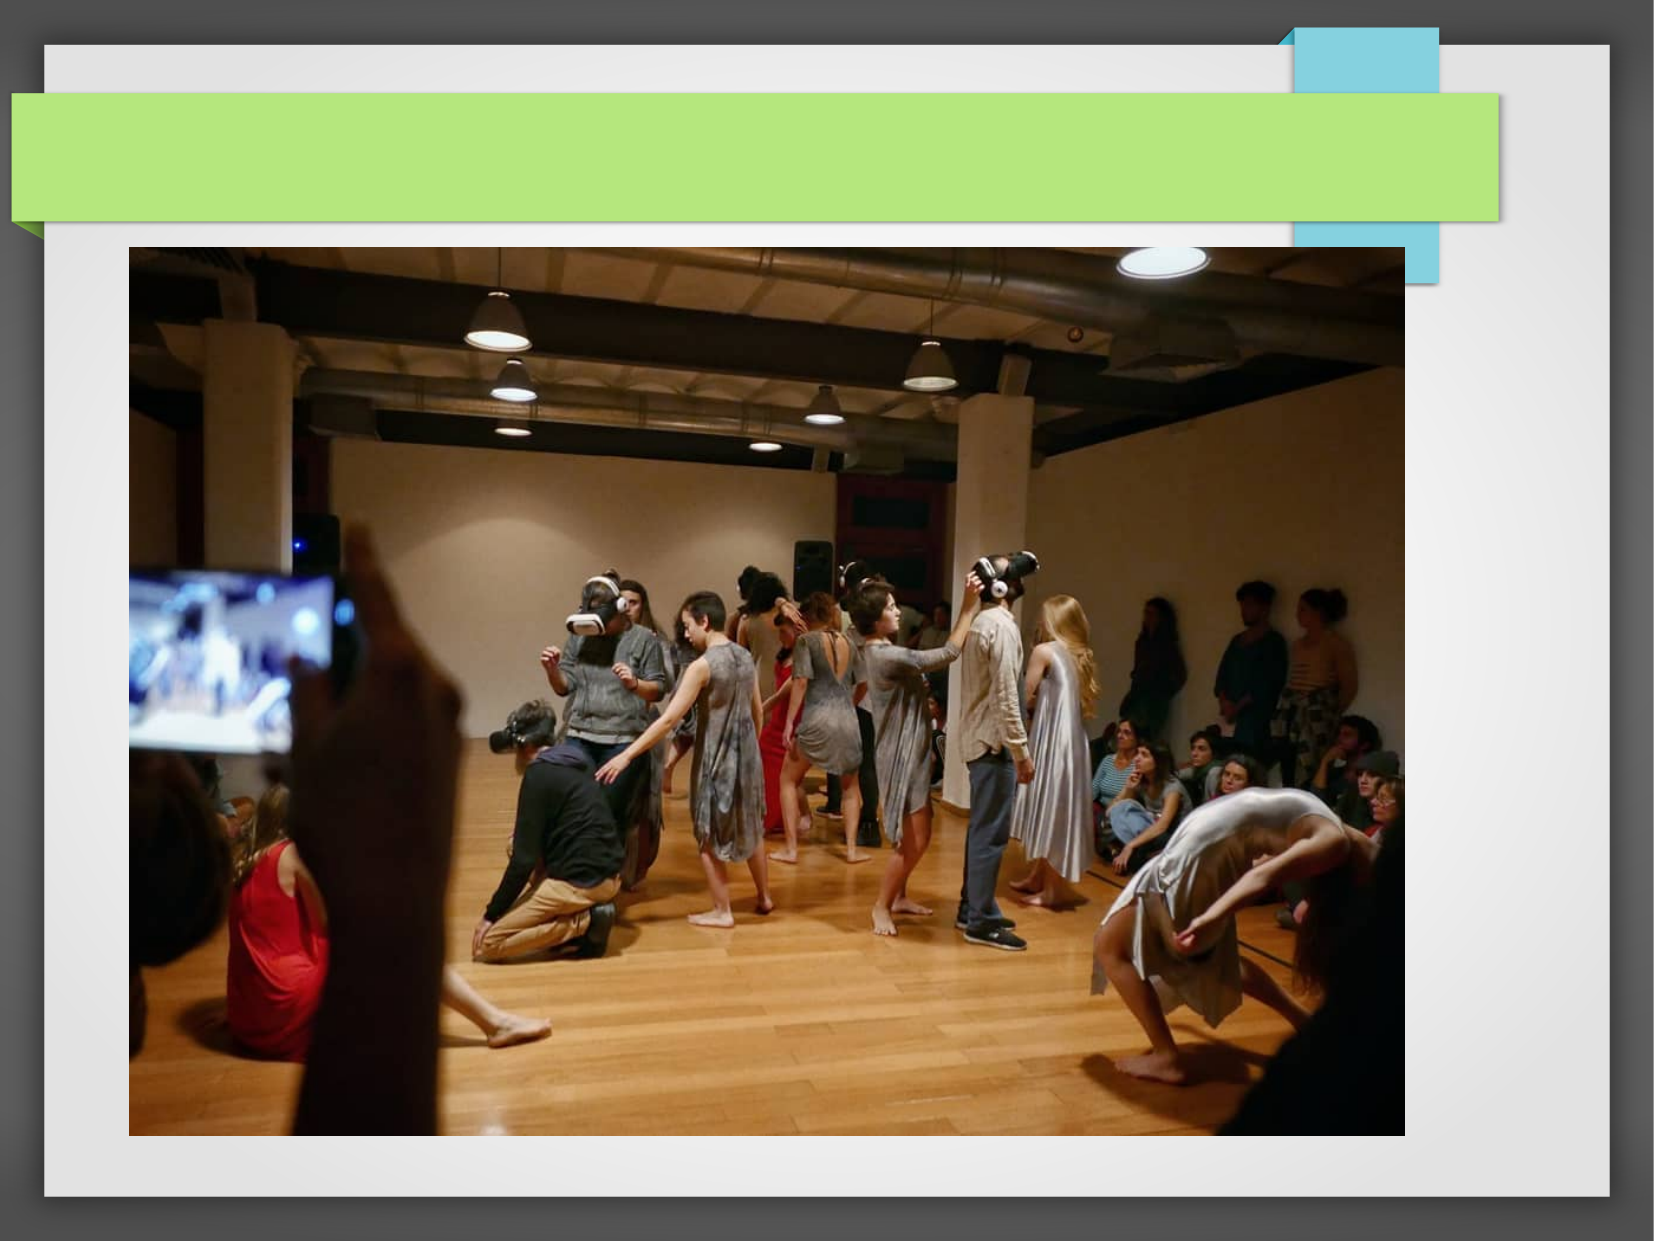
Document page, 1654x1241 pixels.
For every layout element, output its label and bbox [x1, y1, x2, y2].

picture [129, 248, 1405, 1136]
